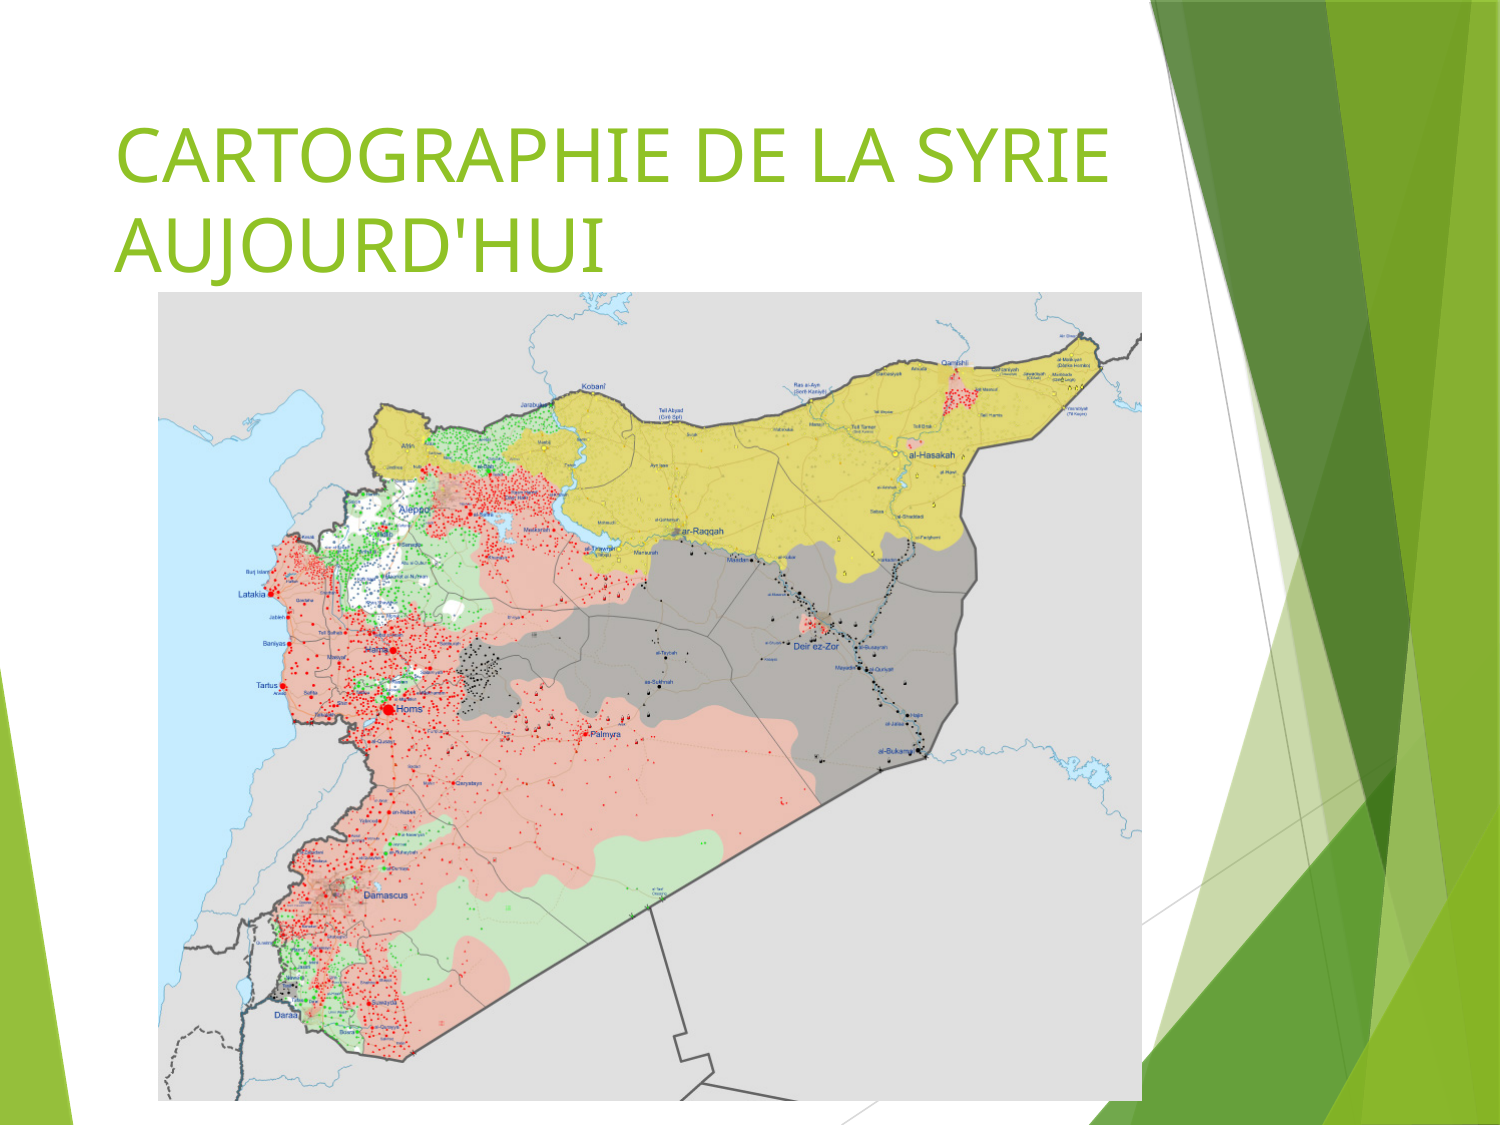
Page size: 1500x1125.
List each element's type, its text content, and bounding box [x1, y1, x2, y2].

picture [158, 292, 1142, 1101]
title CARTOGRAPHIE DE LA SYRIE AUJOURD'HUI [99, 99, 1142, 317]
